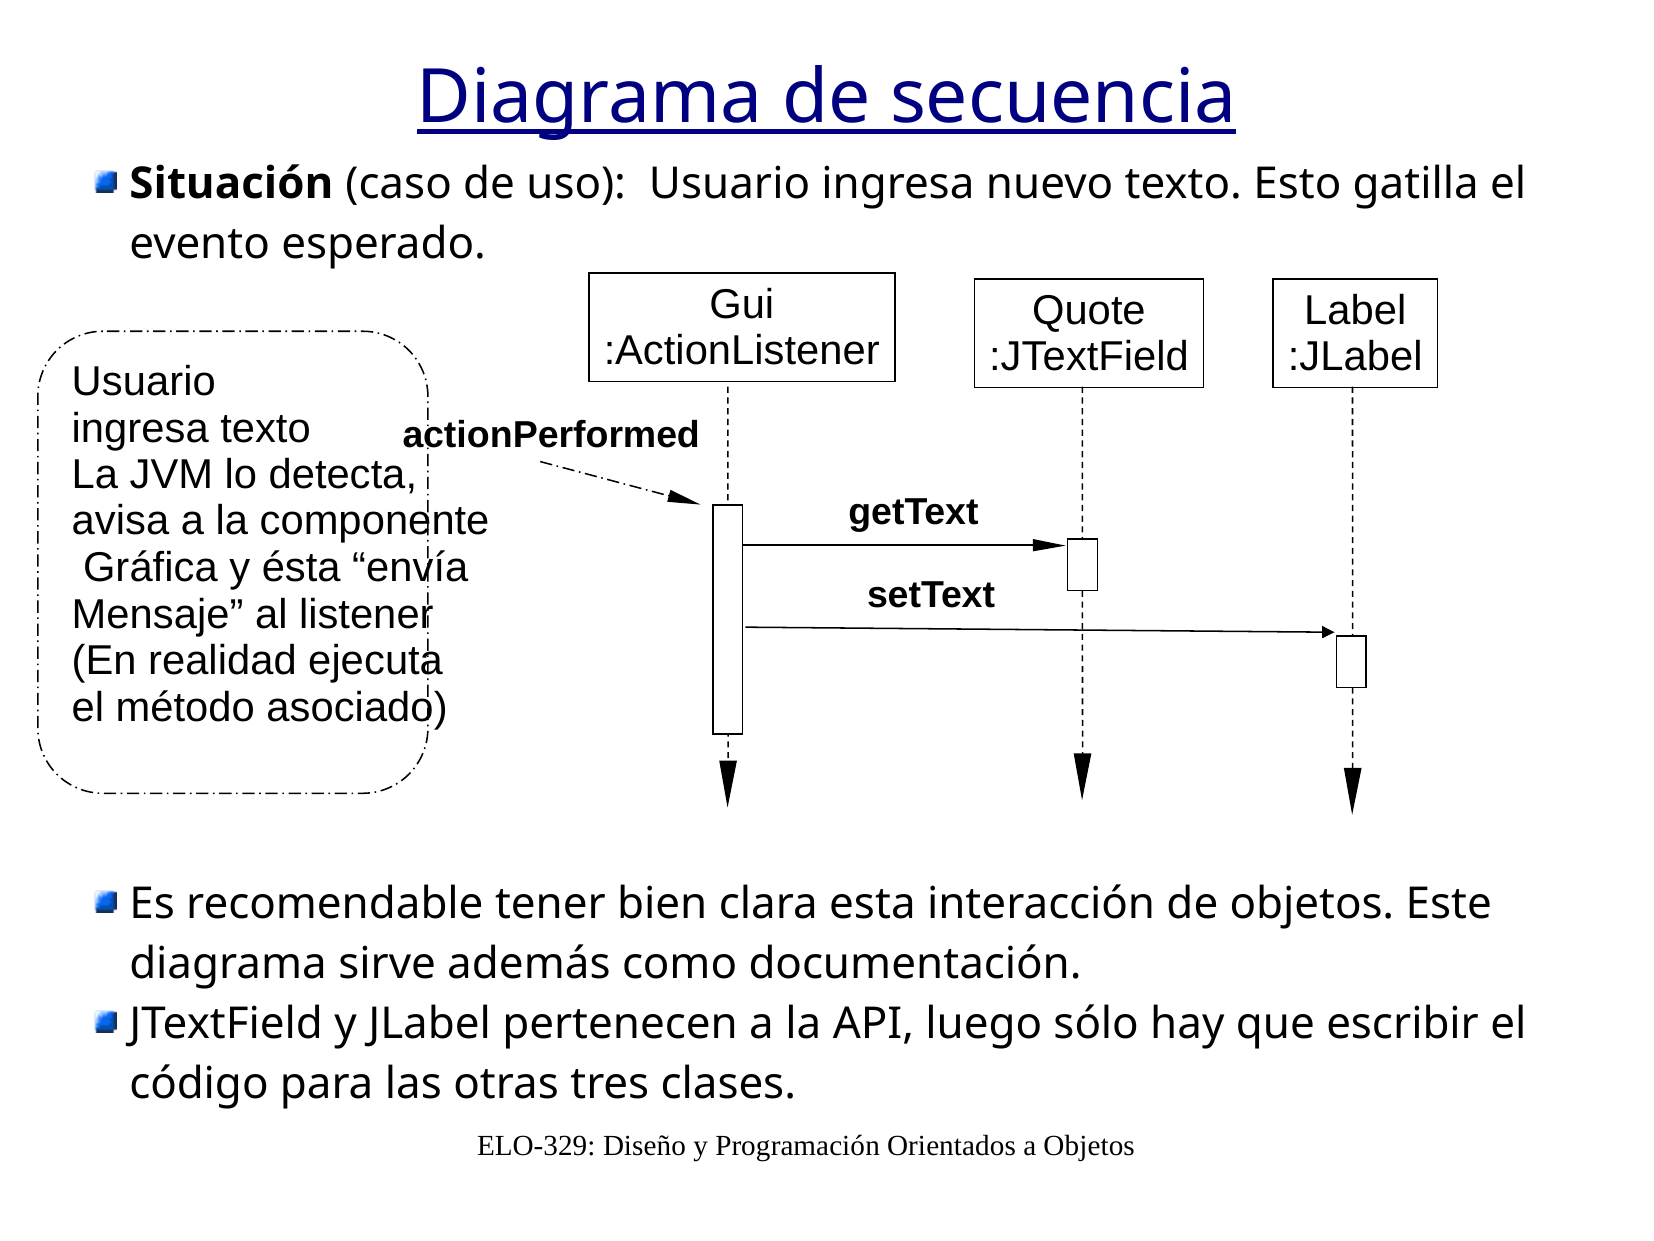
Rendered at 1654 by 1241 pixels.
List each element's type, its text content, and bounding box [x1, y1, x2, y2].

text_box [1067, 538, 1098, 591]
text_box Usuario ingresa texto La JVM lo detecta, avisa a la componente Gráfica y ésta “envía Mensaje” al listener (En realidad ejecuta el método asociado) [37, 331, 428, 794]
text_box setText [852, 565, 1011, 624]
text_box [713, 504, 743, 734]
text_box getText [833, 482, 994, 541]
title Diagrama de secuencia [82, 43, 1571, 145]
text_box actionPerformed [387, 406, 716, 464]
text_box [1336, 636, 1367, 688]
list Situación (caso de uso): Usuario ingresa nuevo texto. Esto gatilla el evento esperado. Es recomendable tener bien clara esta interacción de objetos. Este diagrama sirve además como documentación. JTextField y JLabel pertenecen a la API, luego sólo hay que escribir el código para las otras tres clases. [82, 151, 1571, 1115]
text_box Quote :JTextField [974, 278, 1204, 388]
text_box Label :JLabel [1273, 278, 1438, 388]
text_box Gui :ActionListener [588, 272, 895, 382]
